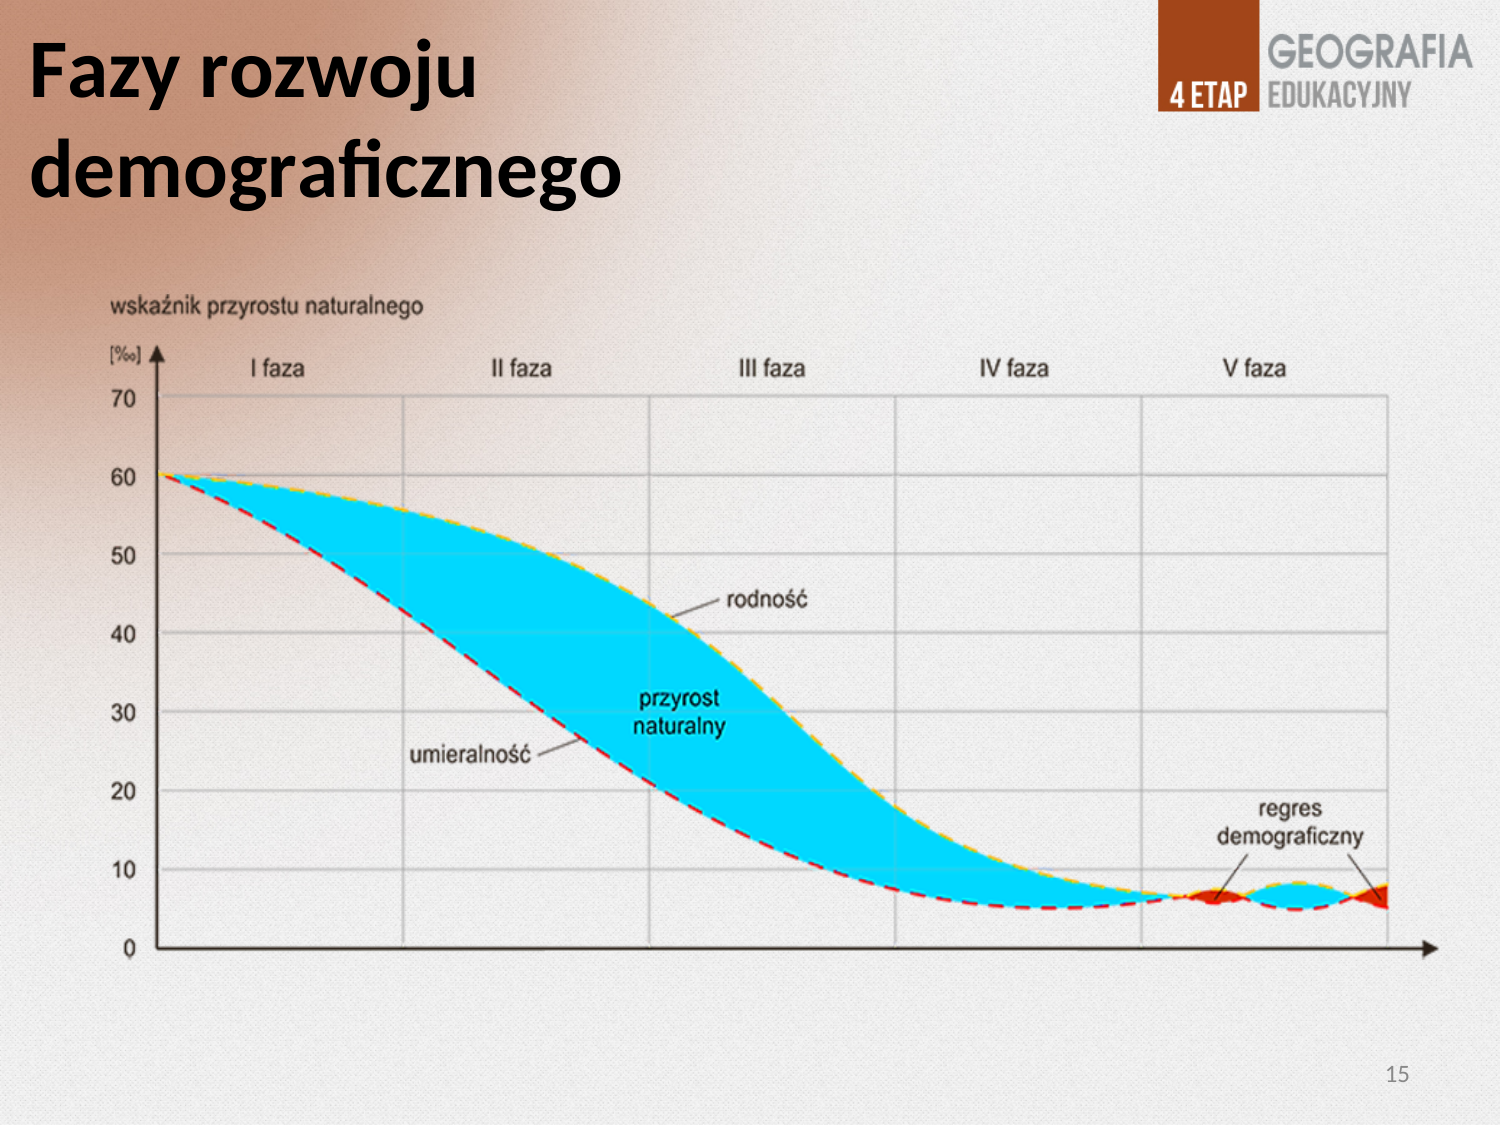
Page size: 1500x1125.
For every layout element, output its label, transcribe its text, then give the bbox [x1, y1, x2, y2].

text_box Fazy rozwoju demograficznego [14, 6, 1365, 222]
text_box <numer> [1074, 1054, 1426, 1103]
picture [0, 0, 1500, 1125]
